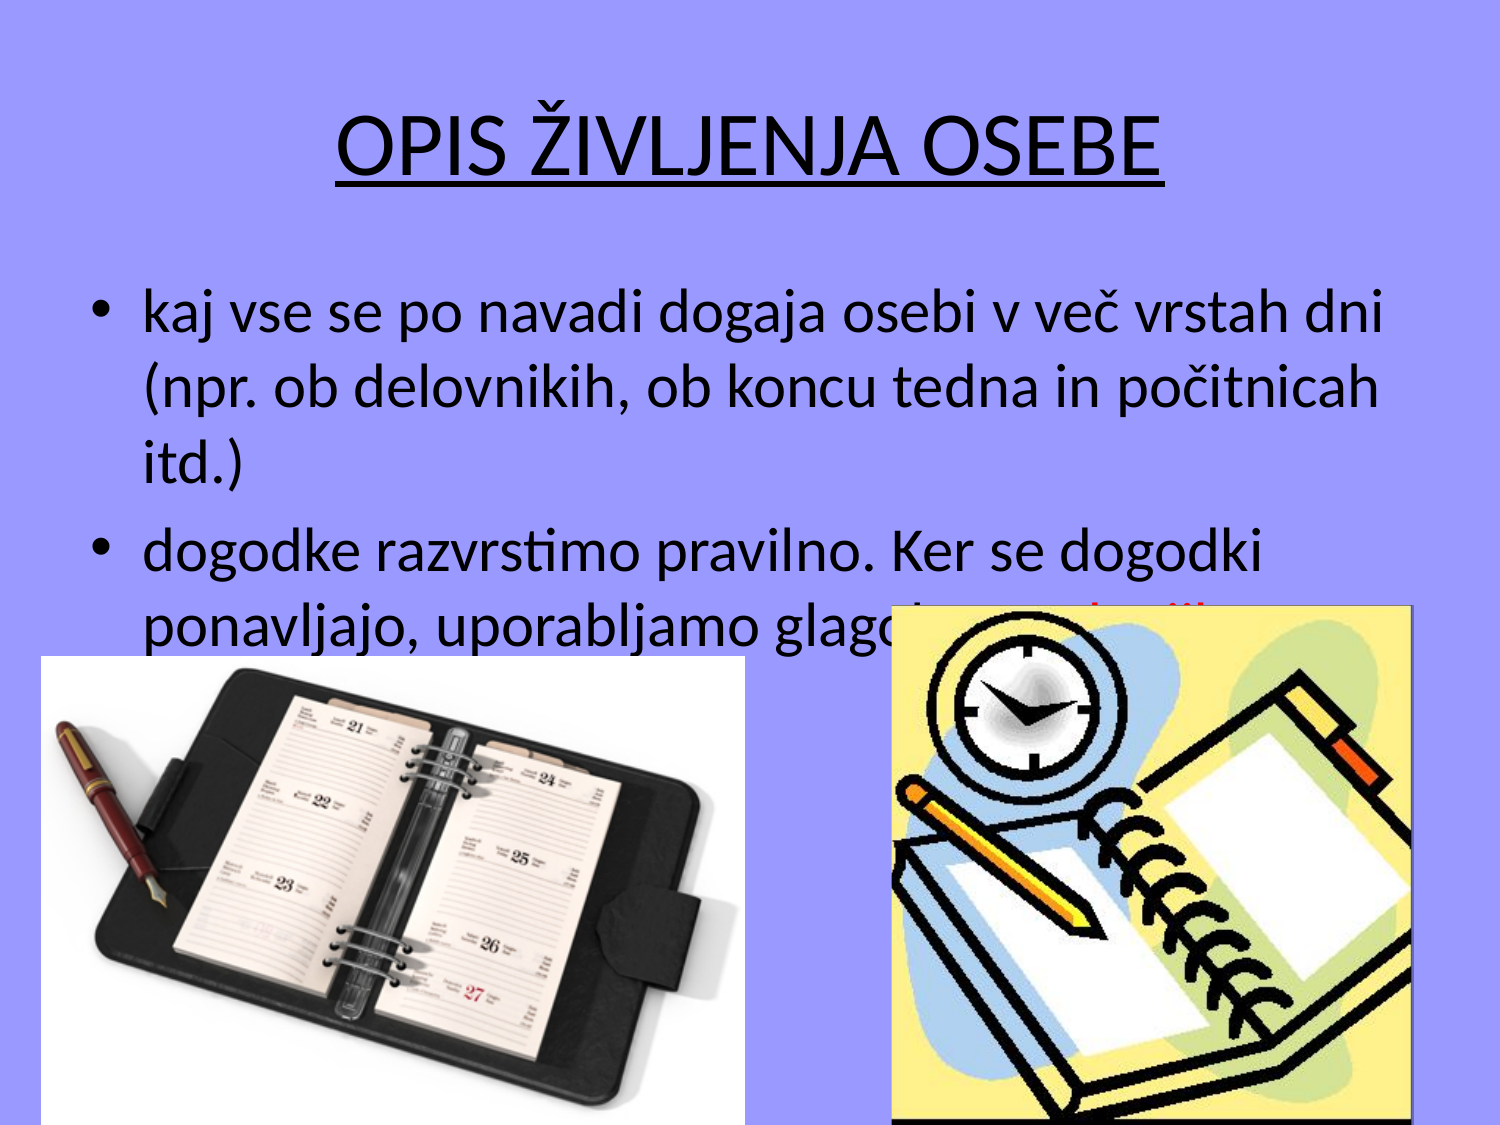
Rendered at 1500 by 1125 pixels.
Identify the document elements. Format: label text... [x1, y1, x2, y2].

list kaj vse se po navadi dogaja osebi v več vrstah dni (npr. ob delovnikih, ob koncu tedna in počitnicah itd.) dogodke razvrstimo pravilno. Ker se dogodki ponavljajo, uporabljamo glagole v sedanjiku. [75, 262, 1425, 669]
picture [891, 605, 1412, 1125]
picture [41, 656, 745, 1125]
title OPIS ŽIVLJENJA OSEBE [75, 45, 1425, 233]
